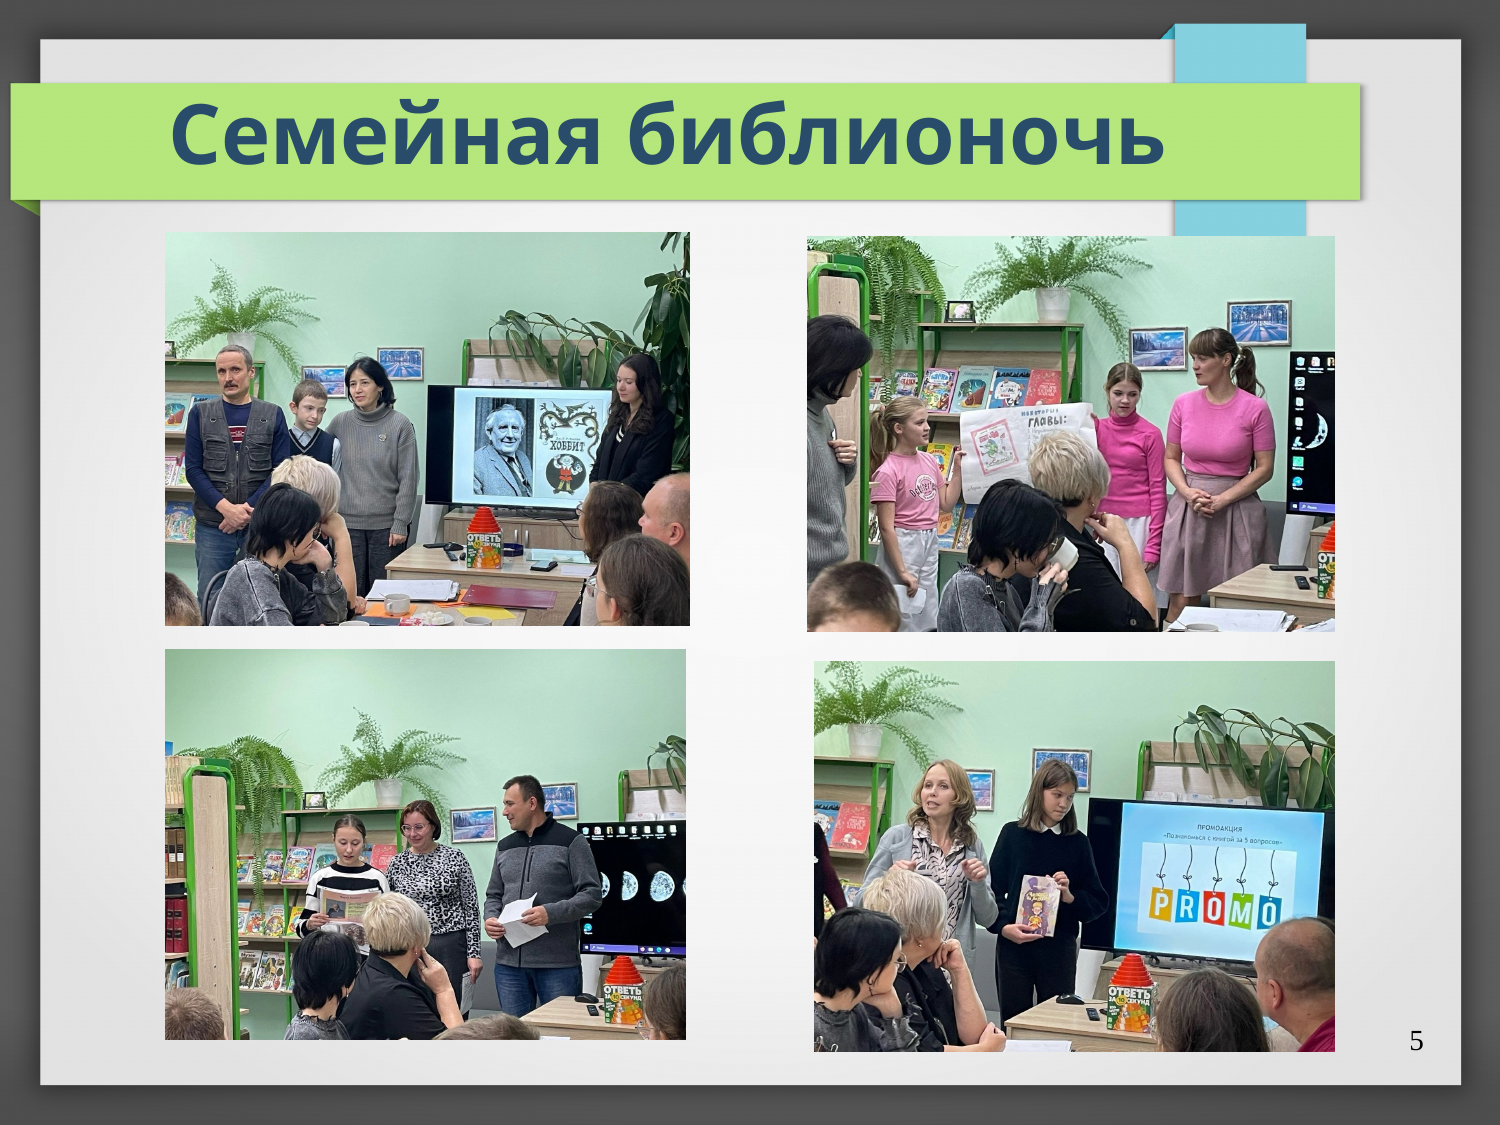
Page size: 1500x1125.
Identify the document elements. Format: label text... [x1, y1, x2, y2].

text_box Семейная библионочь [153, 74, 1402, 189]
picture [0, 0, 1500, 1125]
